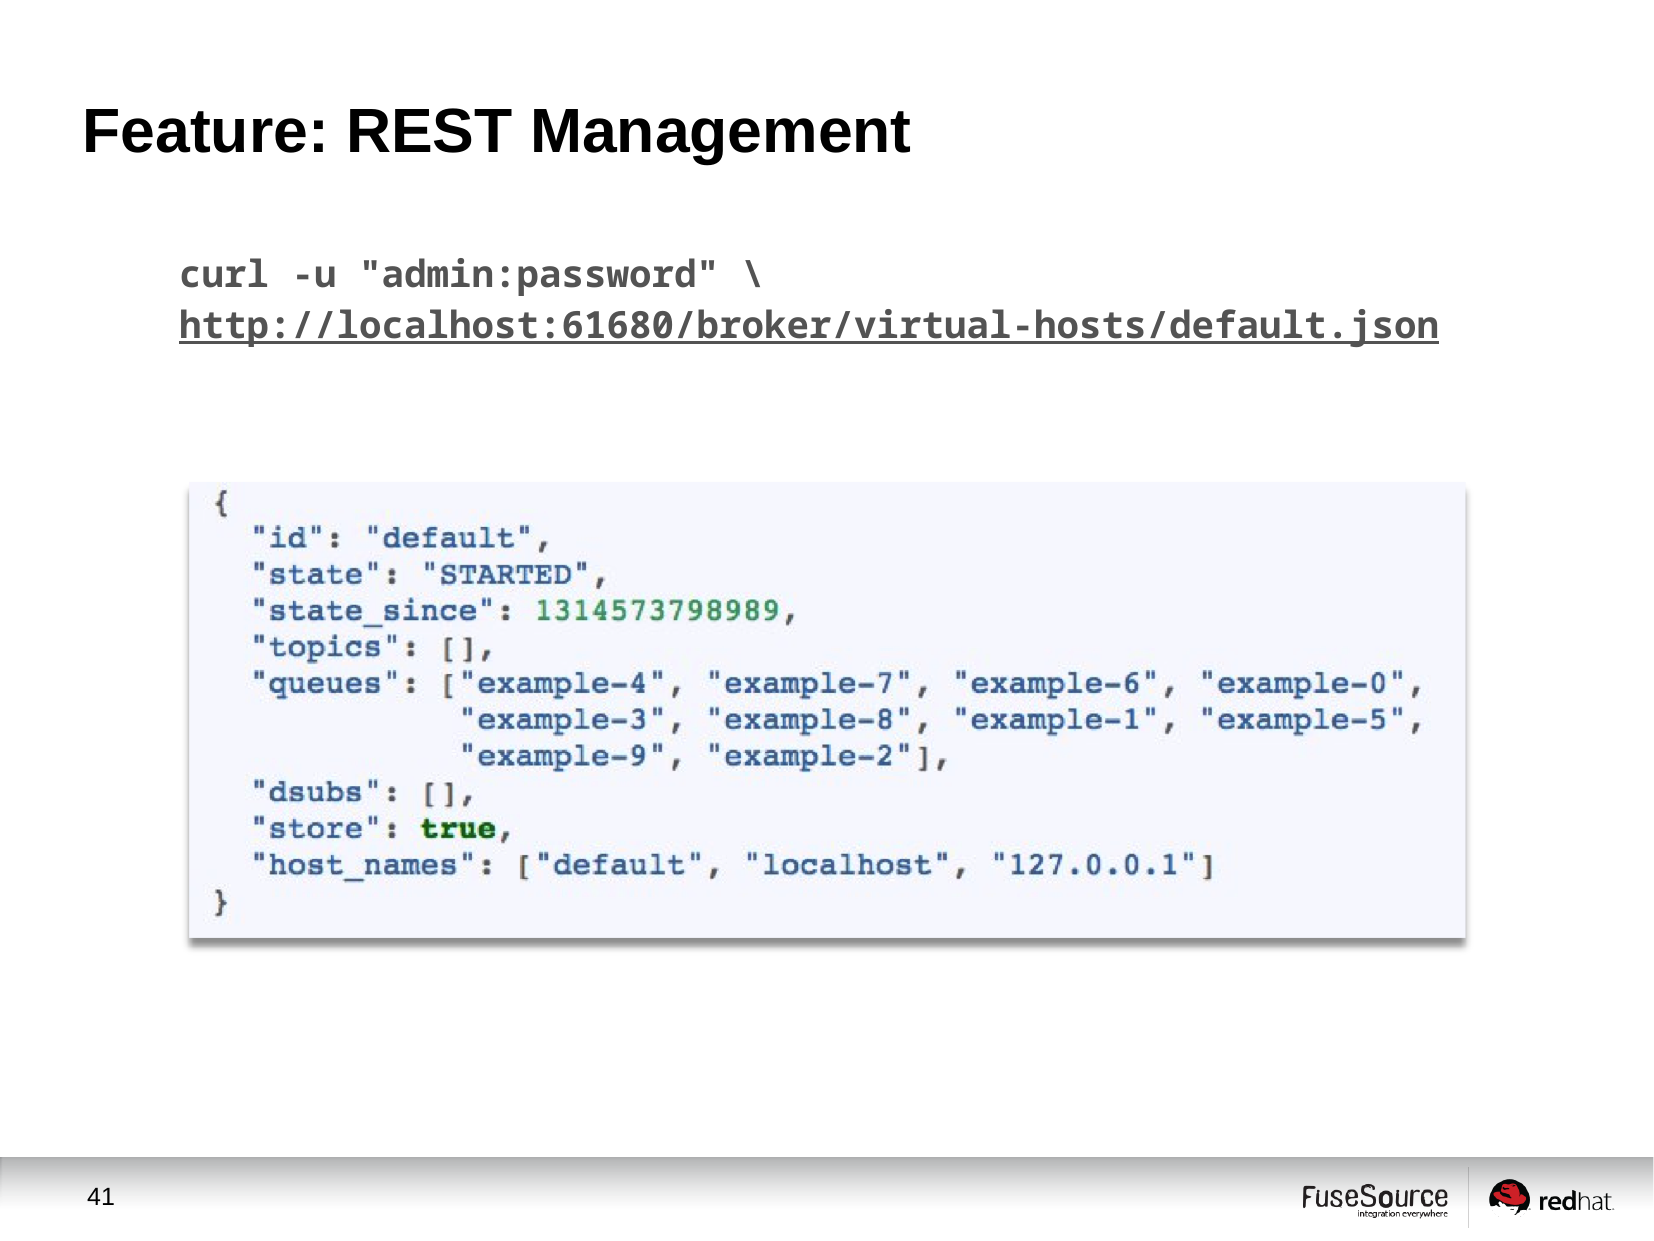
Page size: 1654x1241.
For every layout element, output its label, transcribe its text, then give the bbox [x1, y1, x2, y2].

title Feature: REST Management [82, 37, 1571, 226]
picture [0, 1, 1654, 1241]
text_box curl -u "admin:password" \ http://localhost:61680/broker/virtual-hosts/default.json [164, 240, 1490, 417]
